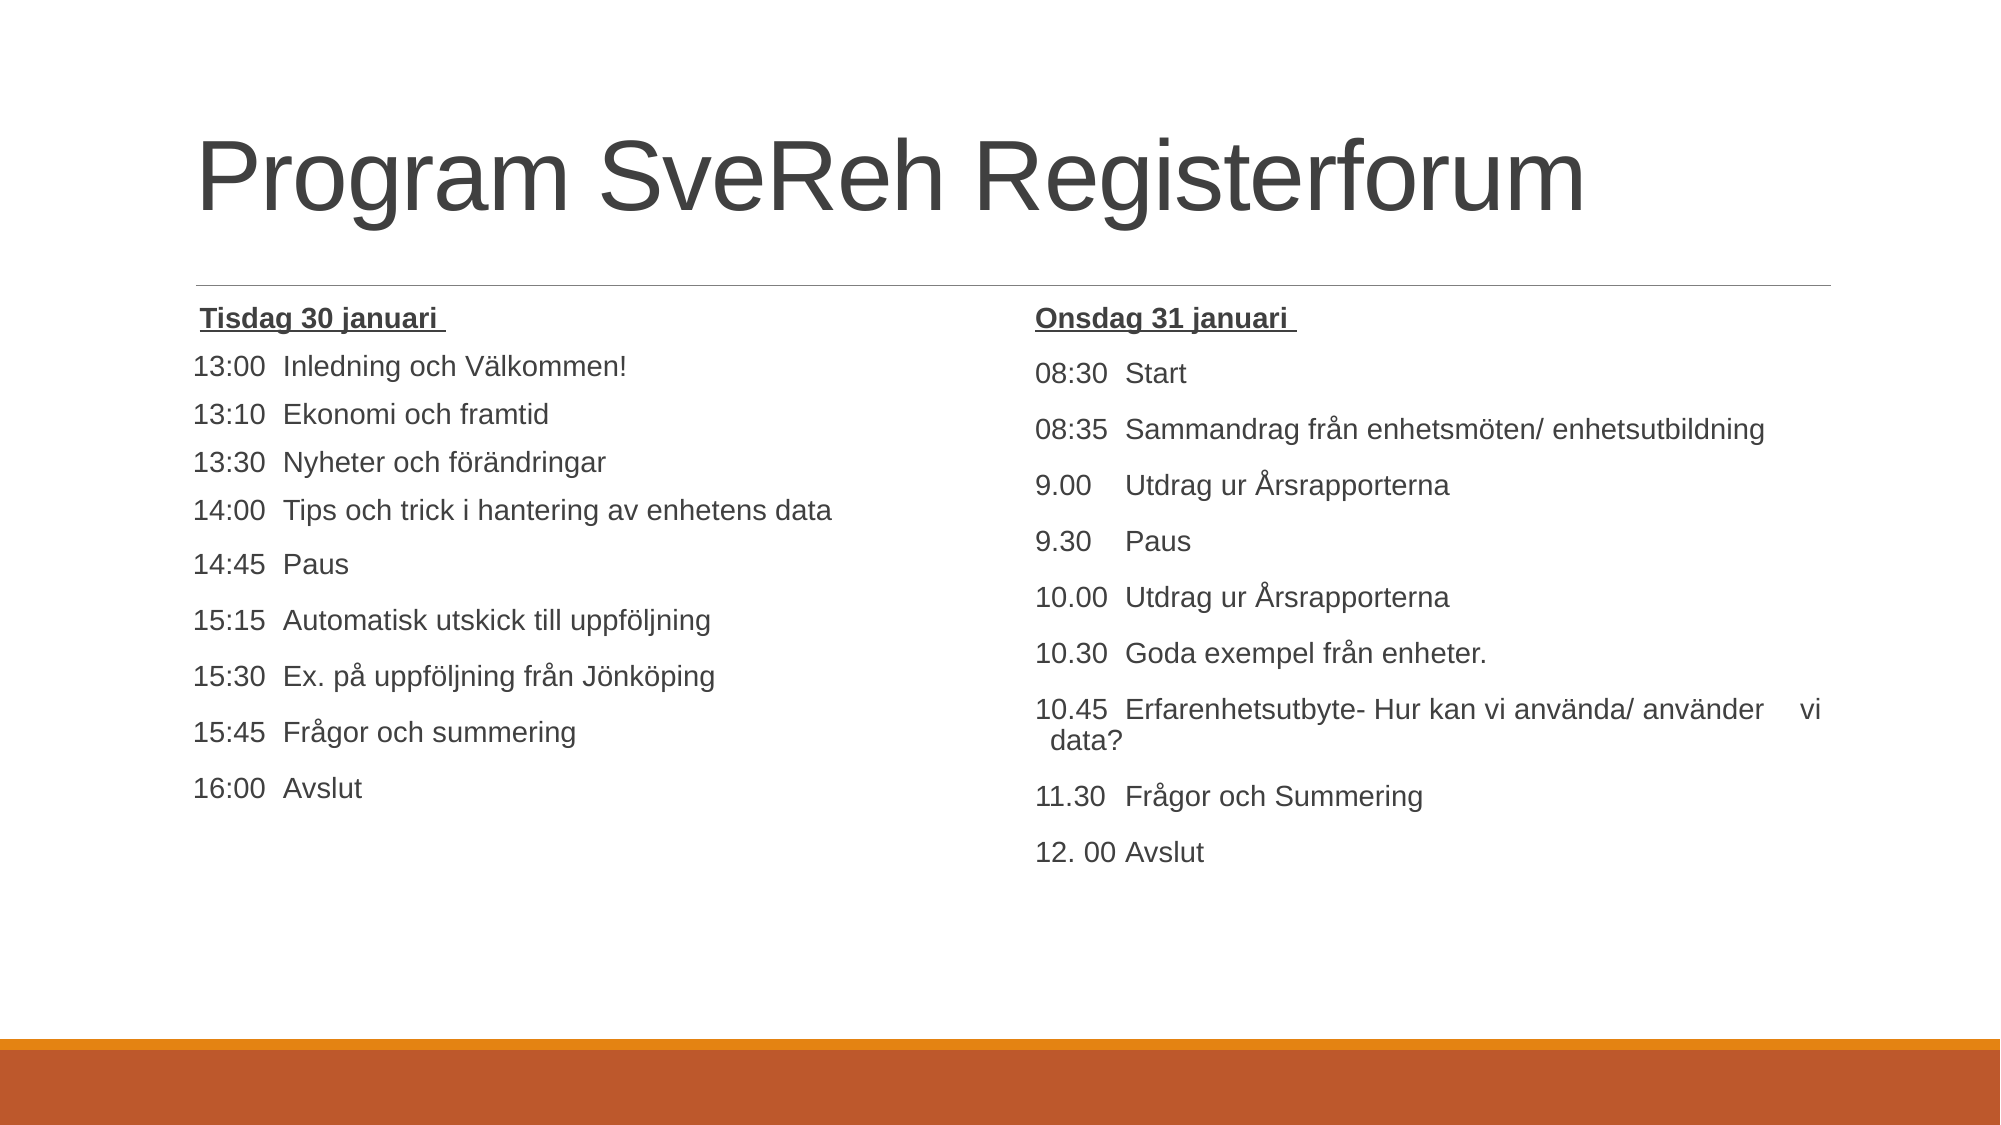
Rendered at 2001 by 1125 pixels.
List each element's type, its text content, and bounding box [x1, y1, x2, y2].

list Tisdag 30 januari 13:00 Inledning och Välkommen! 13:10 Ekonomi och framtid 13:30 Nyheter och förändringar 14:00 Tips och trick i hantering av enhetens data 14:45 Paus 15:15 Automatisk utskick till uppföljning 15:30 Ex. på uppföljning från Jönköping 15:45 Frågor och summering 16:00 Avslut [177, 302, 988, 963]
list Onsdag 31 januari 08:30 Start 08:35 Sammandrag från enhetsmöten/ enhetsutbildning 9.00 Utdrag ur Årsrapporterna 9.30 Paus 10.00 Utdrag ur Årsrapporterna 10.30 Goda exempel från enheter. 10.45 Erfarenhetsutbyte- Hur kan vi använda/ använder vi data? 11.30 Frågor och Summering 12. 00 Avslut [1020, 302, 1831, 963]
title Program SveReh Registerforum [180, 47, 1831, 237]
